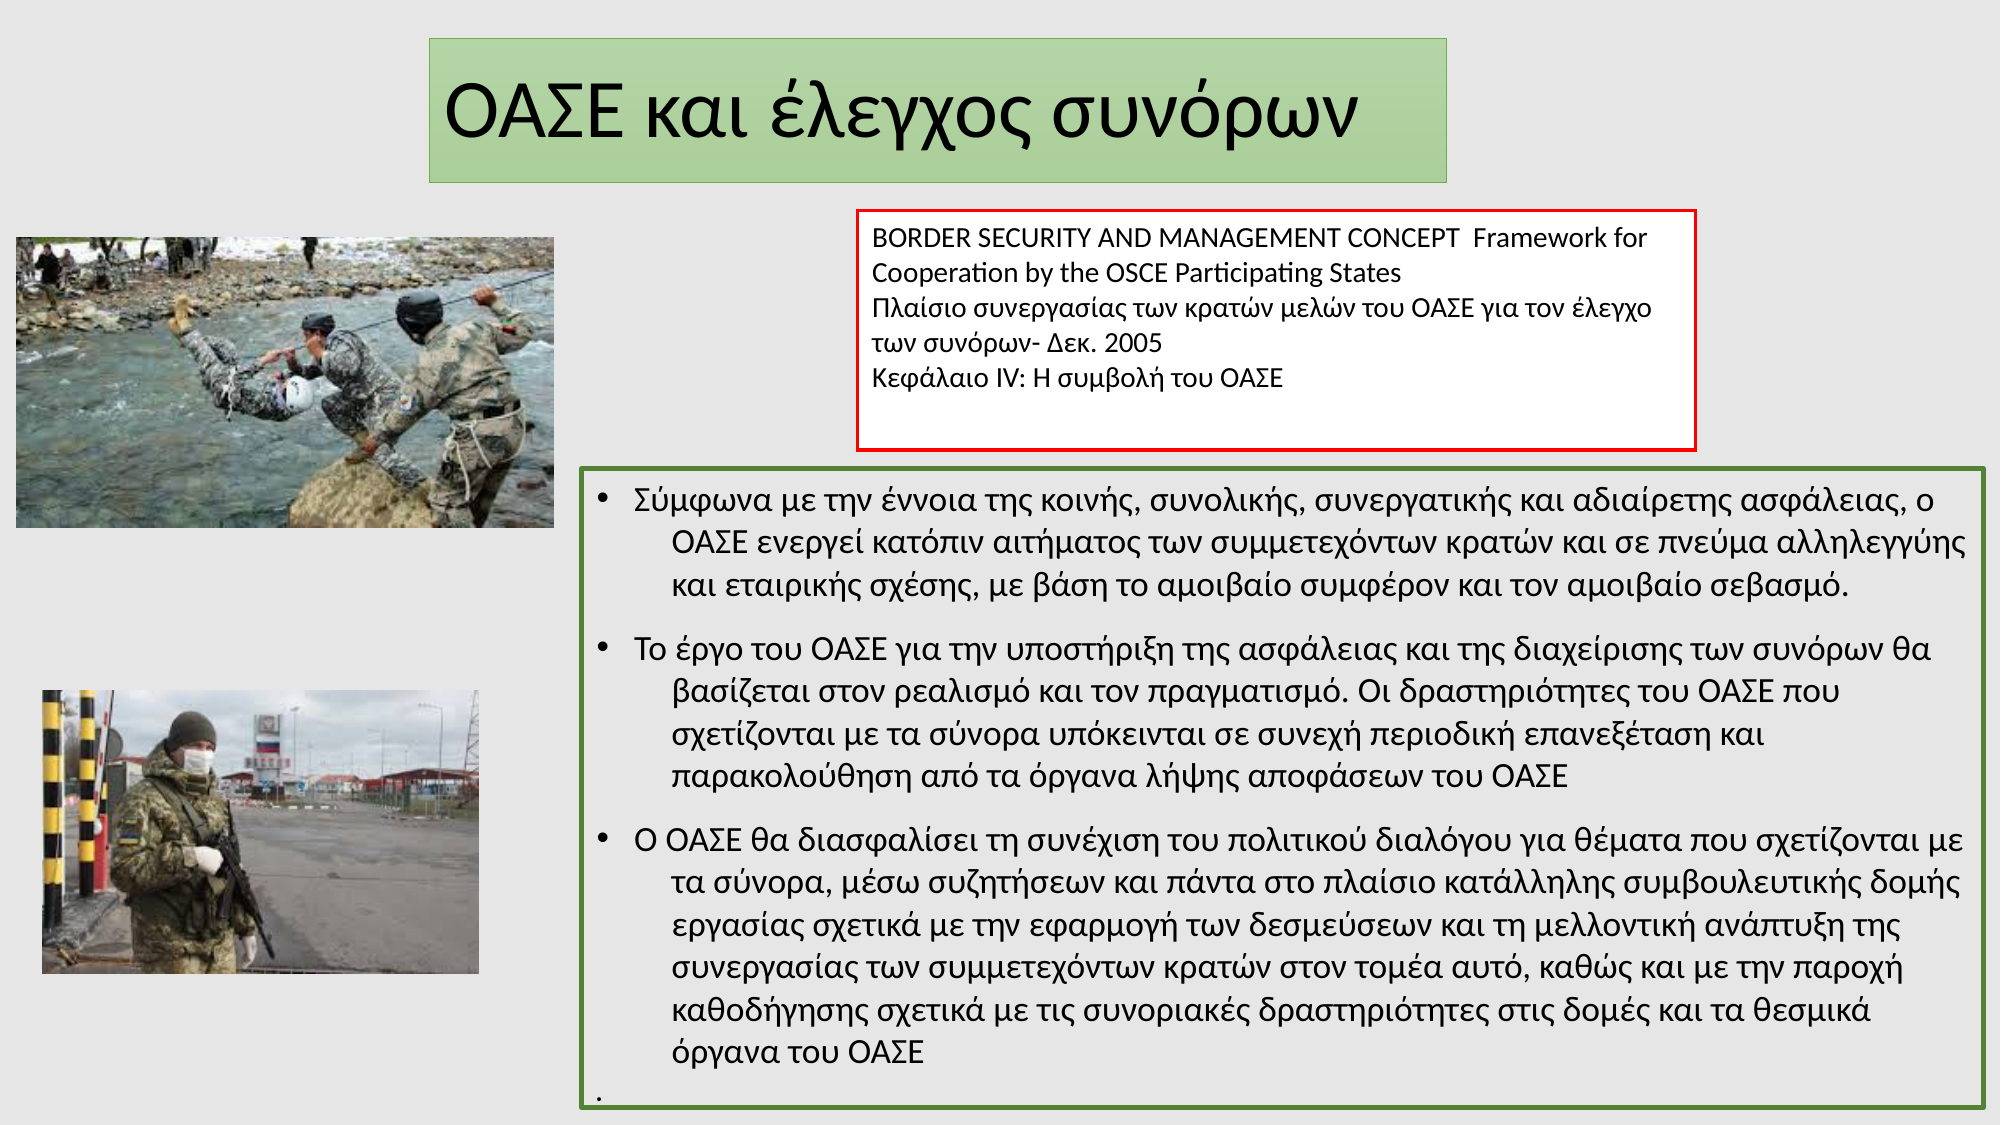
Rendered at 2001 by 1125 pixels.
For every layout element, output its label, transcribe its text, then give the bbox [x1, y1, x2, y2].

list Σύμφωνα με την έννοια της κοινής, συνολικής, συνεργατικής και αδιαίρετης ασφάλειας, ο ΟΑΣΕ ενεργεί κατόπιν αιτήματος των συμμετεχόντων κρατών και σε πνεύμα αλληλεγγύης και εταιρικής σχέσης, με βάση το αμοιβαίο συμφέρον και τον αμοιβαίο σεβασμό. Το έργο του ΟΑΣΕ για την υποστήριξη της ασφάλειας και της διαχείρισης των συνόρων θα βασίζεται στον ρεαλισμό και τον πραγματισμό. Οι δραστηριότητες του ΟΑΣΕ που σχετίζονται με τα σύνορα υπόκεινται σε συνεχή περιοδική επανεξέταση και παρακολούθηση από τα όργανα λήψης αποφάσεων του ΟΑΣΕ Ο ΟΑΣΕ θα διασφαλίσει τη συνέχιση του πολιτικού διαλόγου για θέματα που σχετίζονται με τα σύνορα, μέσω συζητήσεων και πάντα στο πλαίσιο κατάλληλης συμβουλευτικής δομής εργασίας σχετικά με την εφαρμογή των δεσμεύσεων και τη μελλοντική ανάπτυξη της συνεργασίας των συμμετεχόντων κρατών στον τομέα αυτό, καθώς και με την παροχή καθοδήγησης σχετικά με τις συνοριακές δραστηριότητες στις δομές και τα θεσμικά όργανα του ΟΑΣΕ [581, 468, 1984, 1108]
picture [42, 690, 479, 974]
picture [16, 237, 554, 528]
title ΟΑΣΕ και έλεγχος συνόρων [429, 38, 1447, 183]
text_box BORDER SECURITY AND MANAGEMENT CONCEPT Framework for Cooperation by the OSCE Participating States Πλαίσιο συνεργασίας των κρατών μελών του ΟΑΣΕ για τον έλεγχο των συνόρων- Δεκ. 2005 Κεφάλαιο IV: Η συμβολή του ΟΑΣΕ [857, 210, 1696, 451]
